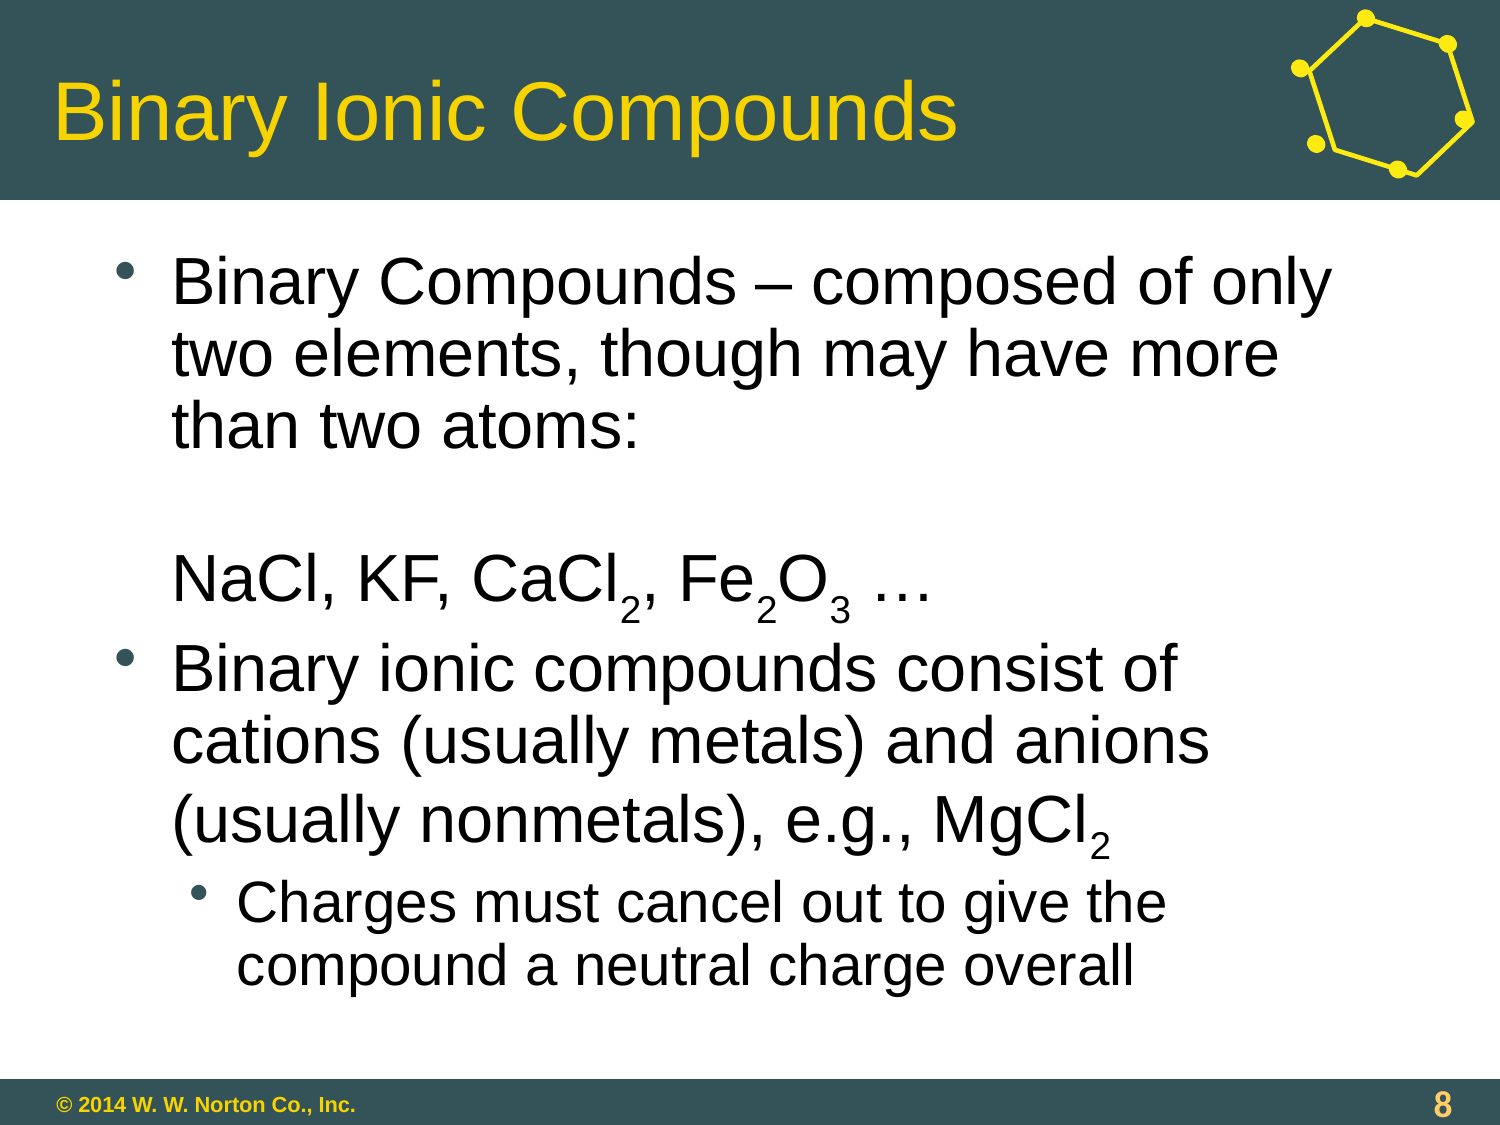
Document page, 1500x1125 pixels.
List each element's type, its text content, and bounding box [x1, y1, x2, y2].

slide_number <number> [1417, 1076, 1468, 1125]
title Binary Ionic Compounds [37, 19, 1118, 195]
list Binary Compounds – composed of only two elements, though may have more than two atoms: NaCl, KF, CaCl2, Fe2O3 … Binary ionic compounds consist of cations (usually metals) and anions (usually nonmetals), e.g., MgCl2 Charges must cancel out to give the compound a neutral charge overall [99, 239, 1420, 981]
